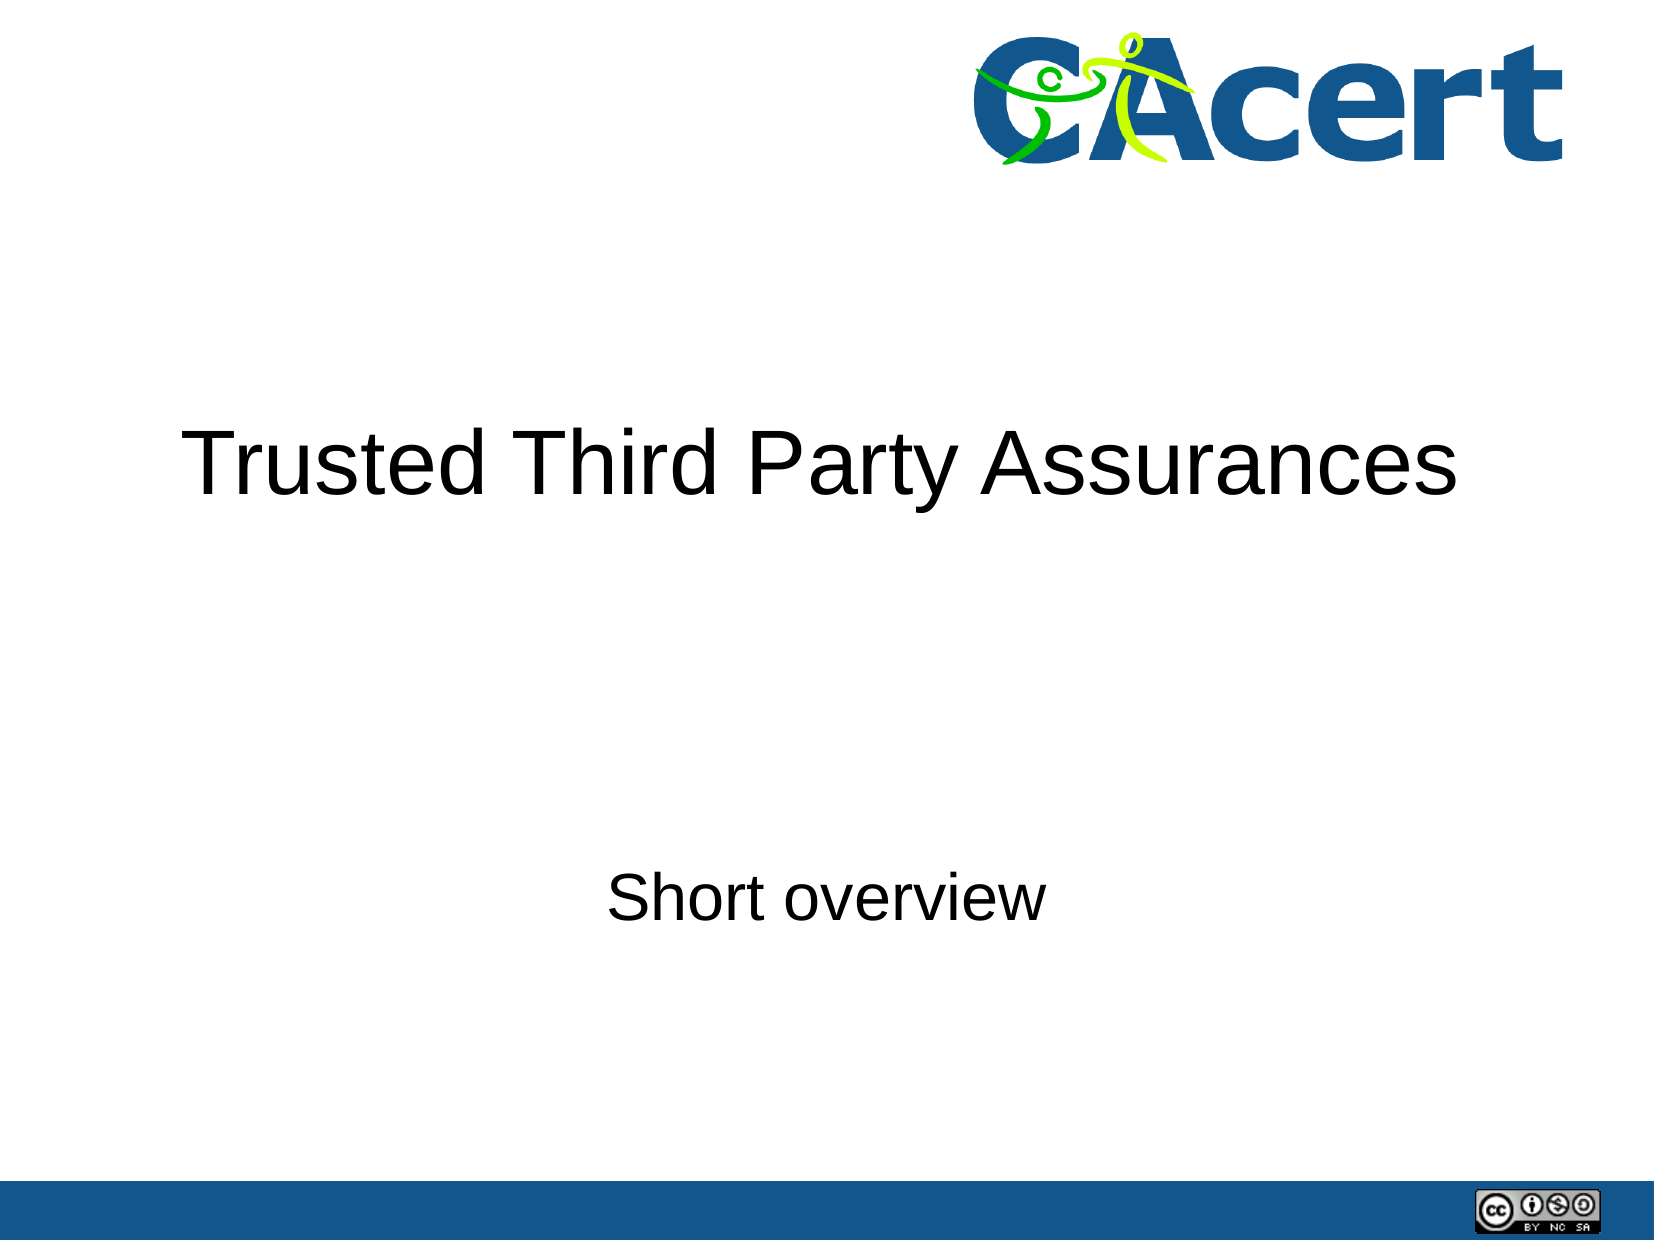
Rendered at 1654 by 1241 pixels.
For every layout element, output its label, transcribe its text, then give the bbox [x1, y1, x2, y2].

subtitle Short overview [82, 853, 1571, 935]
title Trusted Third Party Assurances [76, 265, 1565, 650]
text_box [0, 1181, 1654, 1240]
picture [1475, 1189, 1601, 1234]
picture [972, 30, 1564, 166]
